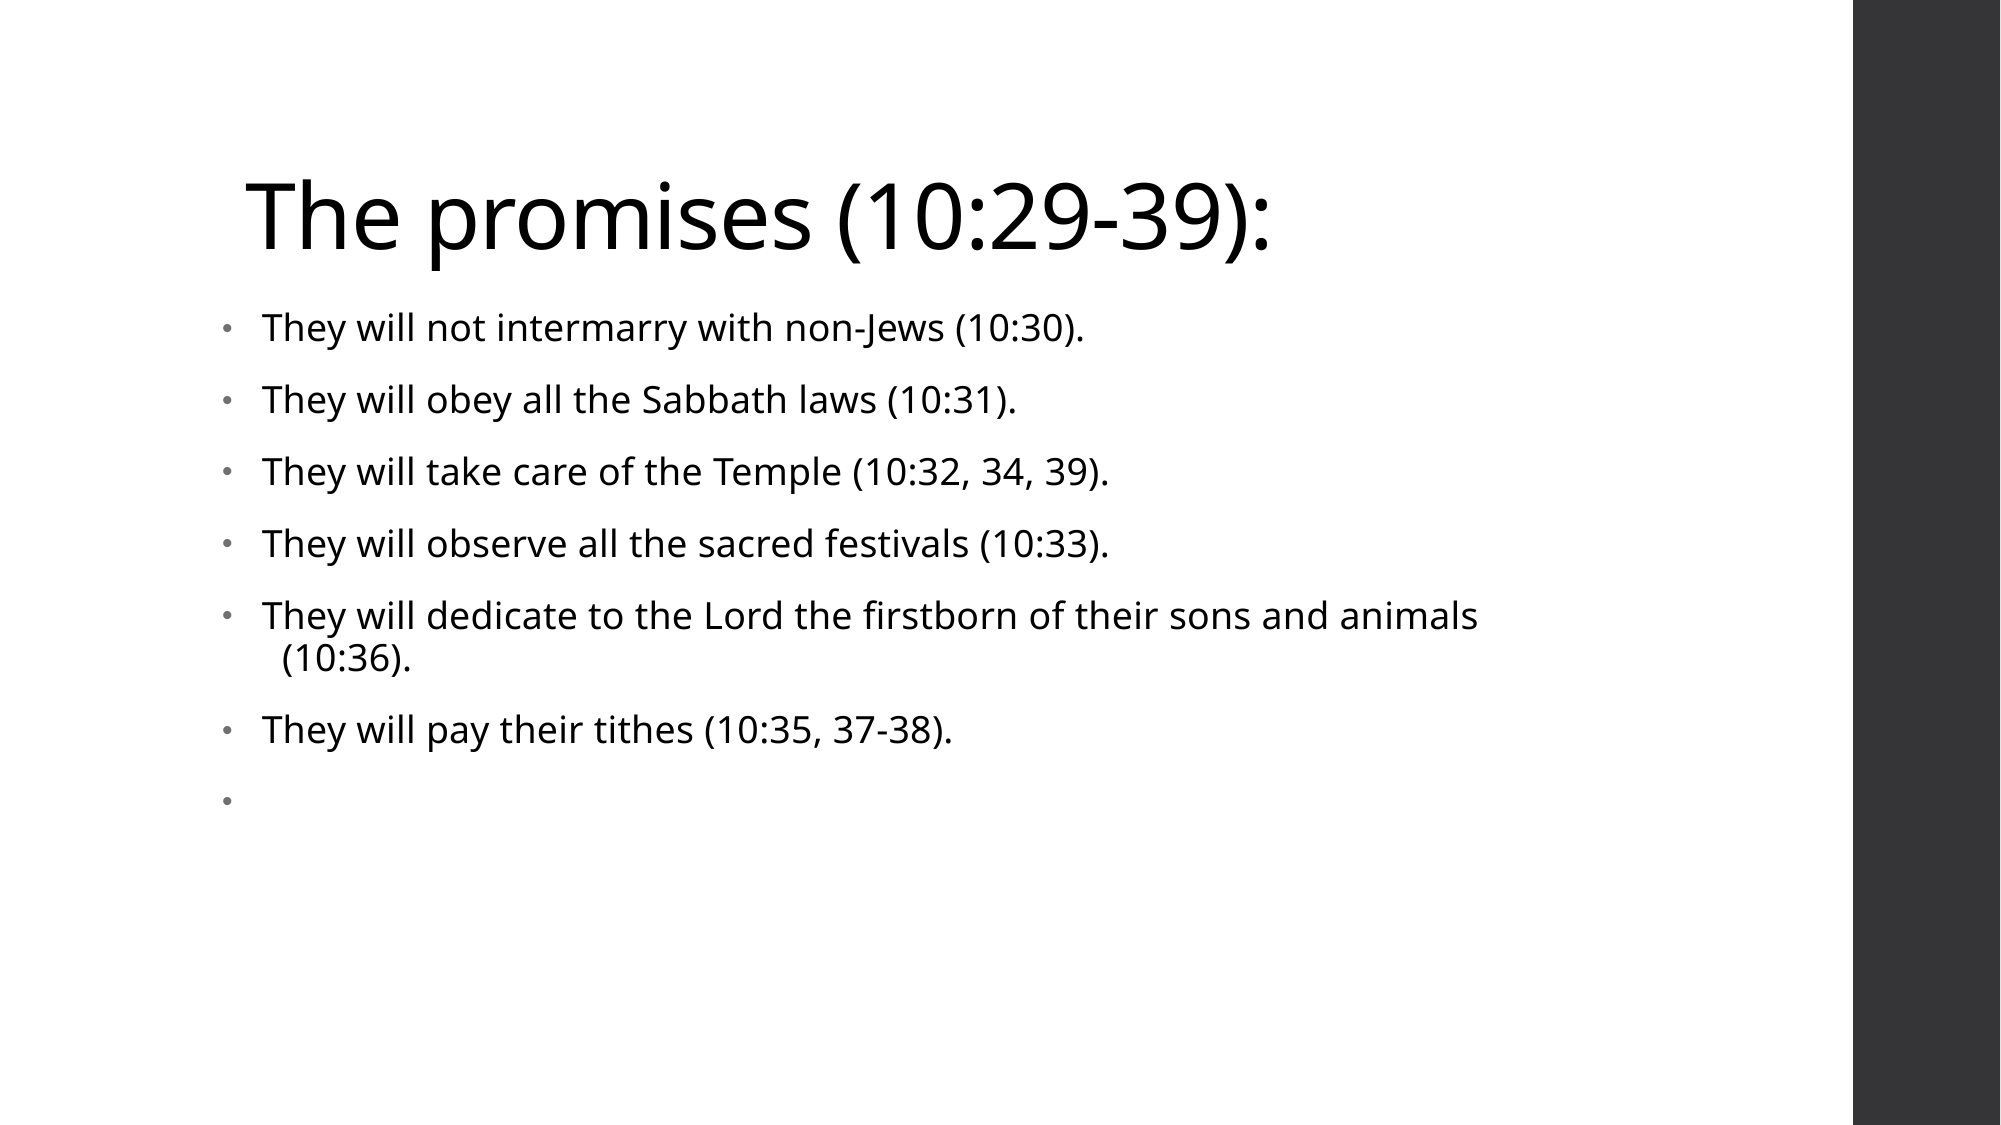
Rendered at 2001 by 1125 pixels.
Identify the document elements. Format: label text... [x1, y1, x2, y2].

title The promises (10:29-39): [206, 60, 1797, 278]
list They will not intermarry with non-Jews (10:30). They will obey all the Sabbath laws (10:31). They will take care of the Temple (10:32, 34, 39). They will observe all the sacred festivals (10:33). They will dedicate to the Lord the firstborn of their sons and animals (10:36). They will pay their tithes (10:35, 37-38). [206, 299, 1617, 1014]
